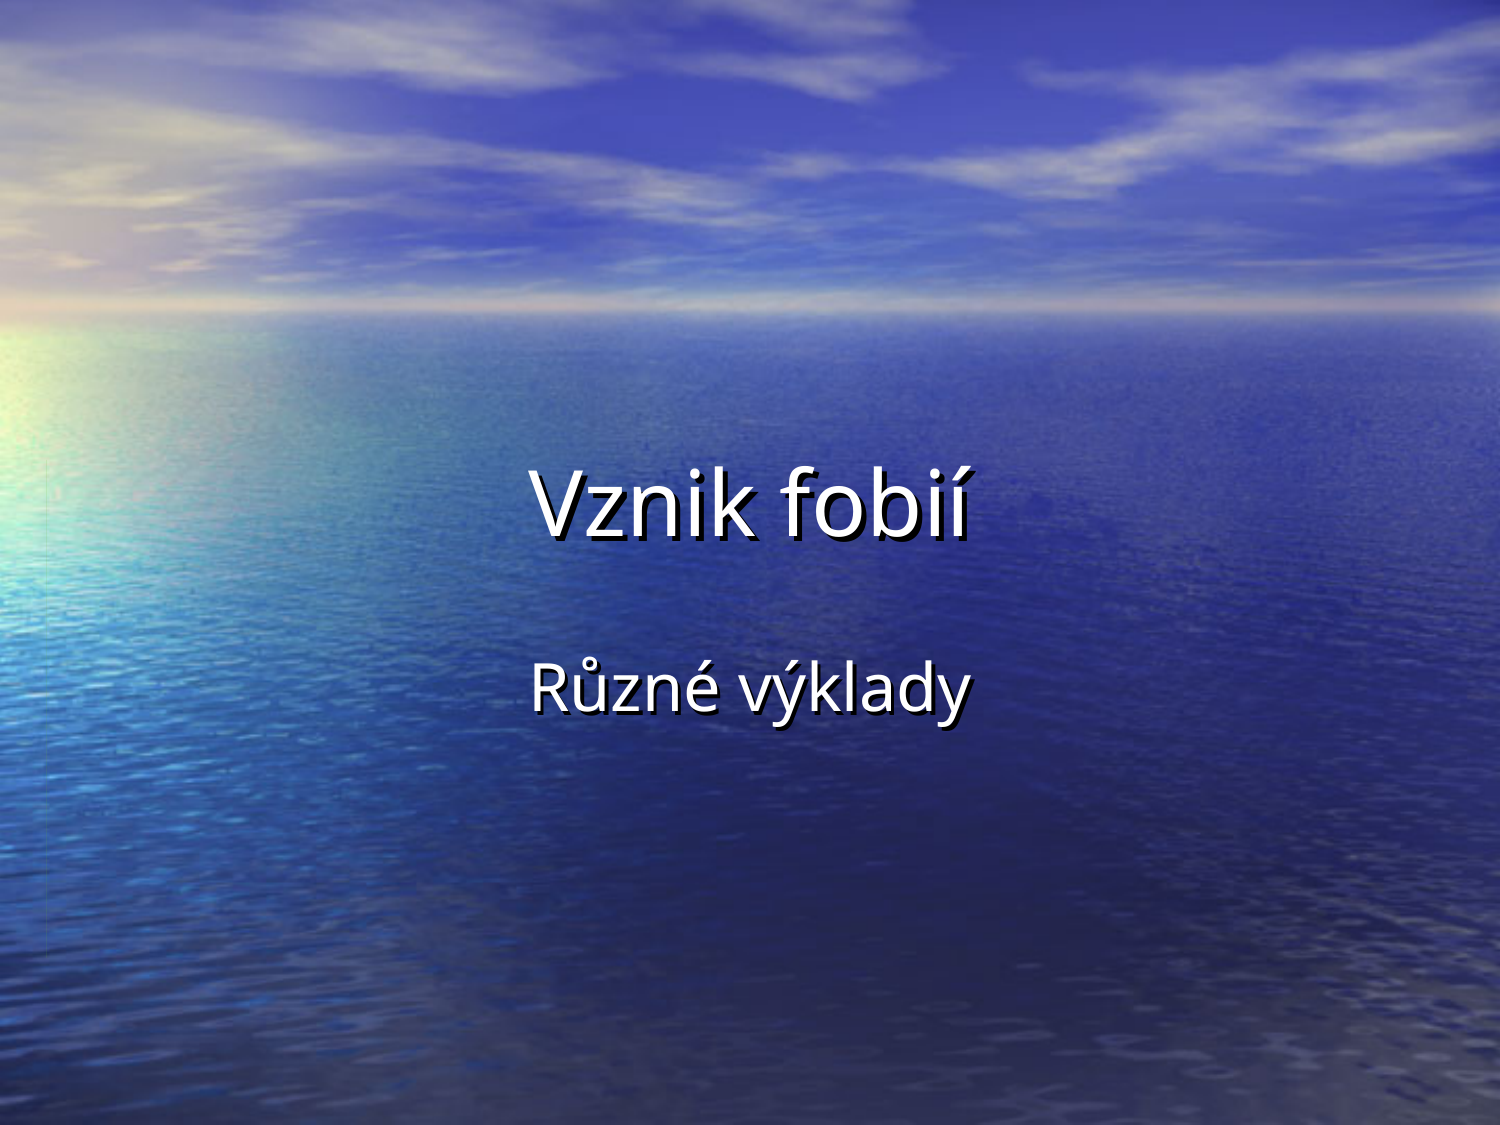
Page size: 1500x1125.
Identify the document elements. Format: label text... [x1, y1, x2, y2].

text_box Různé výklady [225, 637, 1276, 926]
title Vznik fobií [112, 327, 1388, 563]
picture [0, 0, 1500, 1125]
